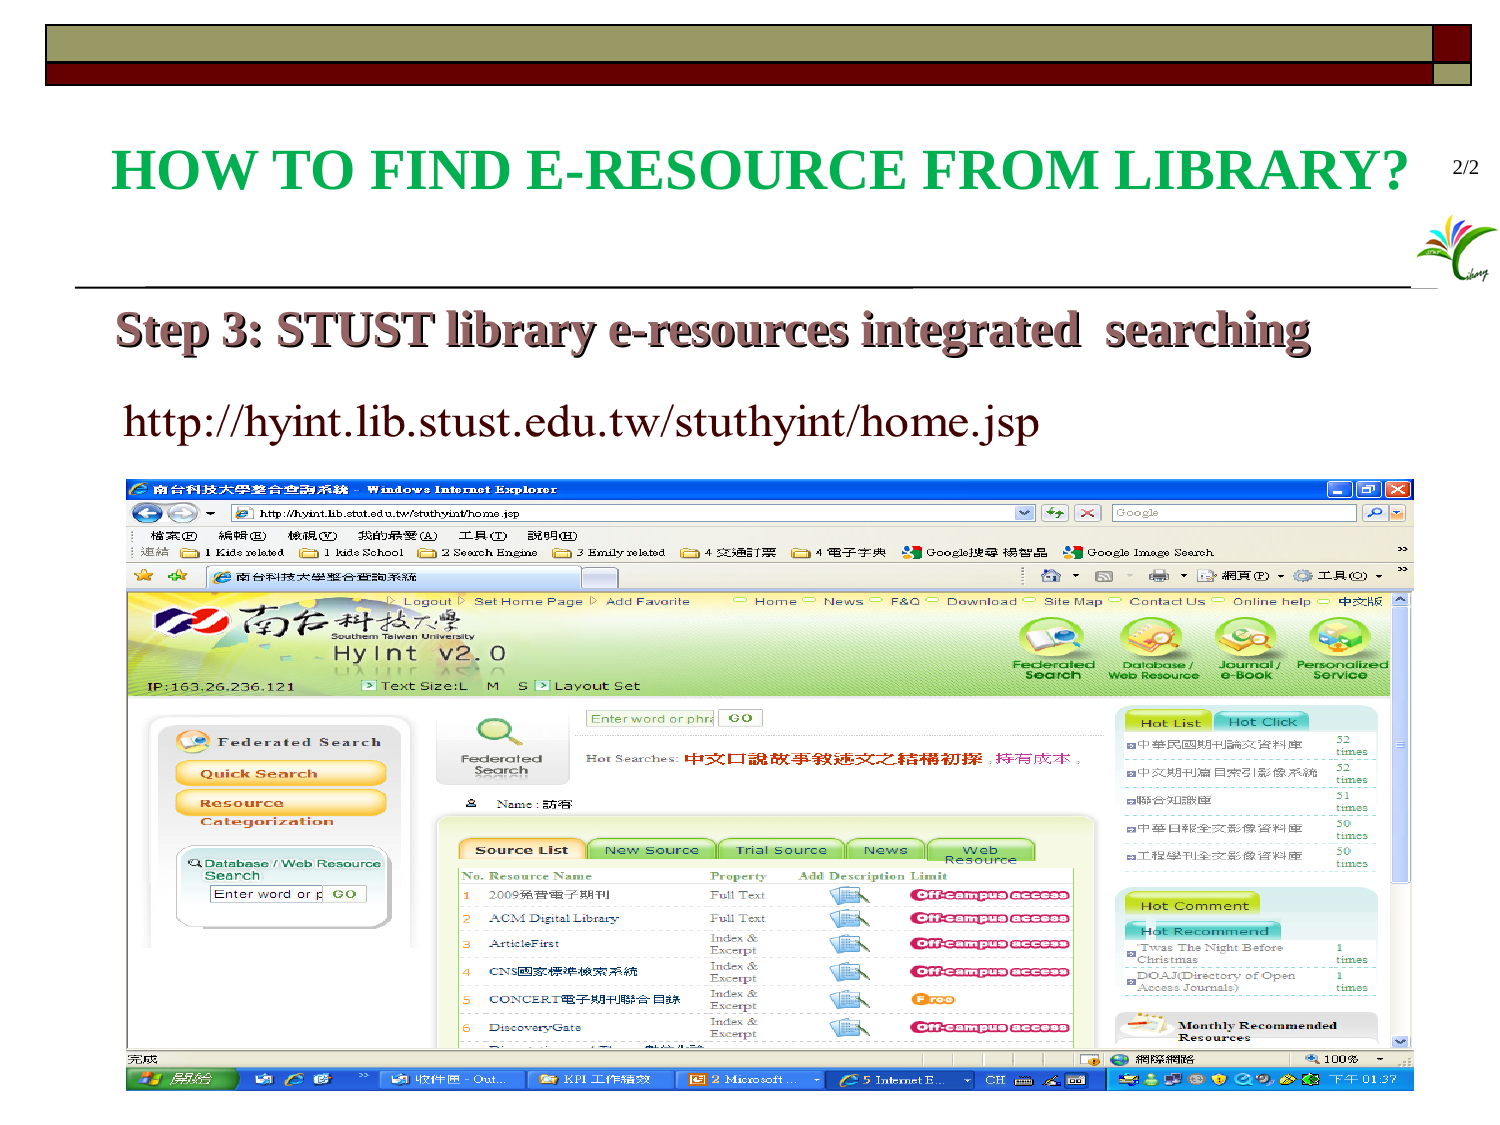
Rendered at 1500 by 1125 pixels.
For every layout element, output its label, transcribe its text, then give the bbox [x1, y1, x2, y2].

picture [126, 479, 1414, 1091]
text_box Step 3: STUST library e-resources integrated searching [99, 288, 1325, 363]
picture [1411, 211, 1500, 288]
picture [93, 378, 1089, 474]
text_box How to find e-resource from library? [96, 124, 1426, 209]
text_box 2/2 [1437, 146, 1496, 188]
